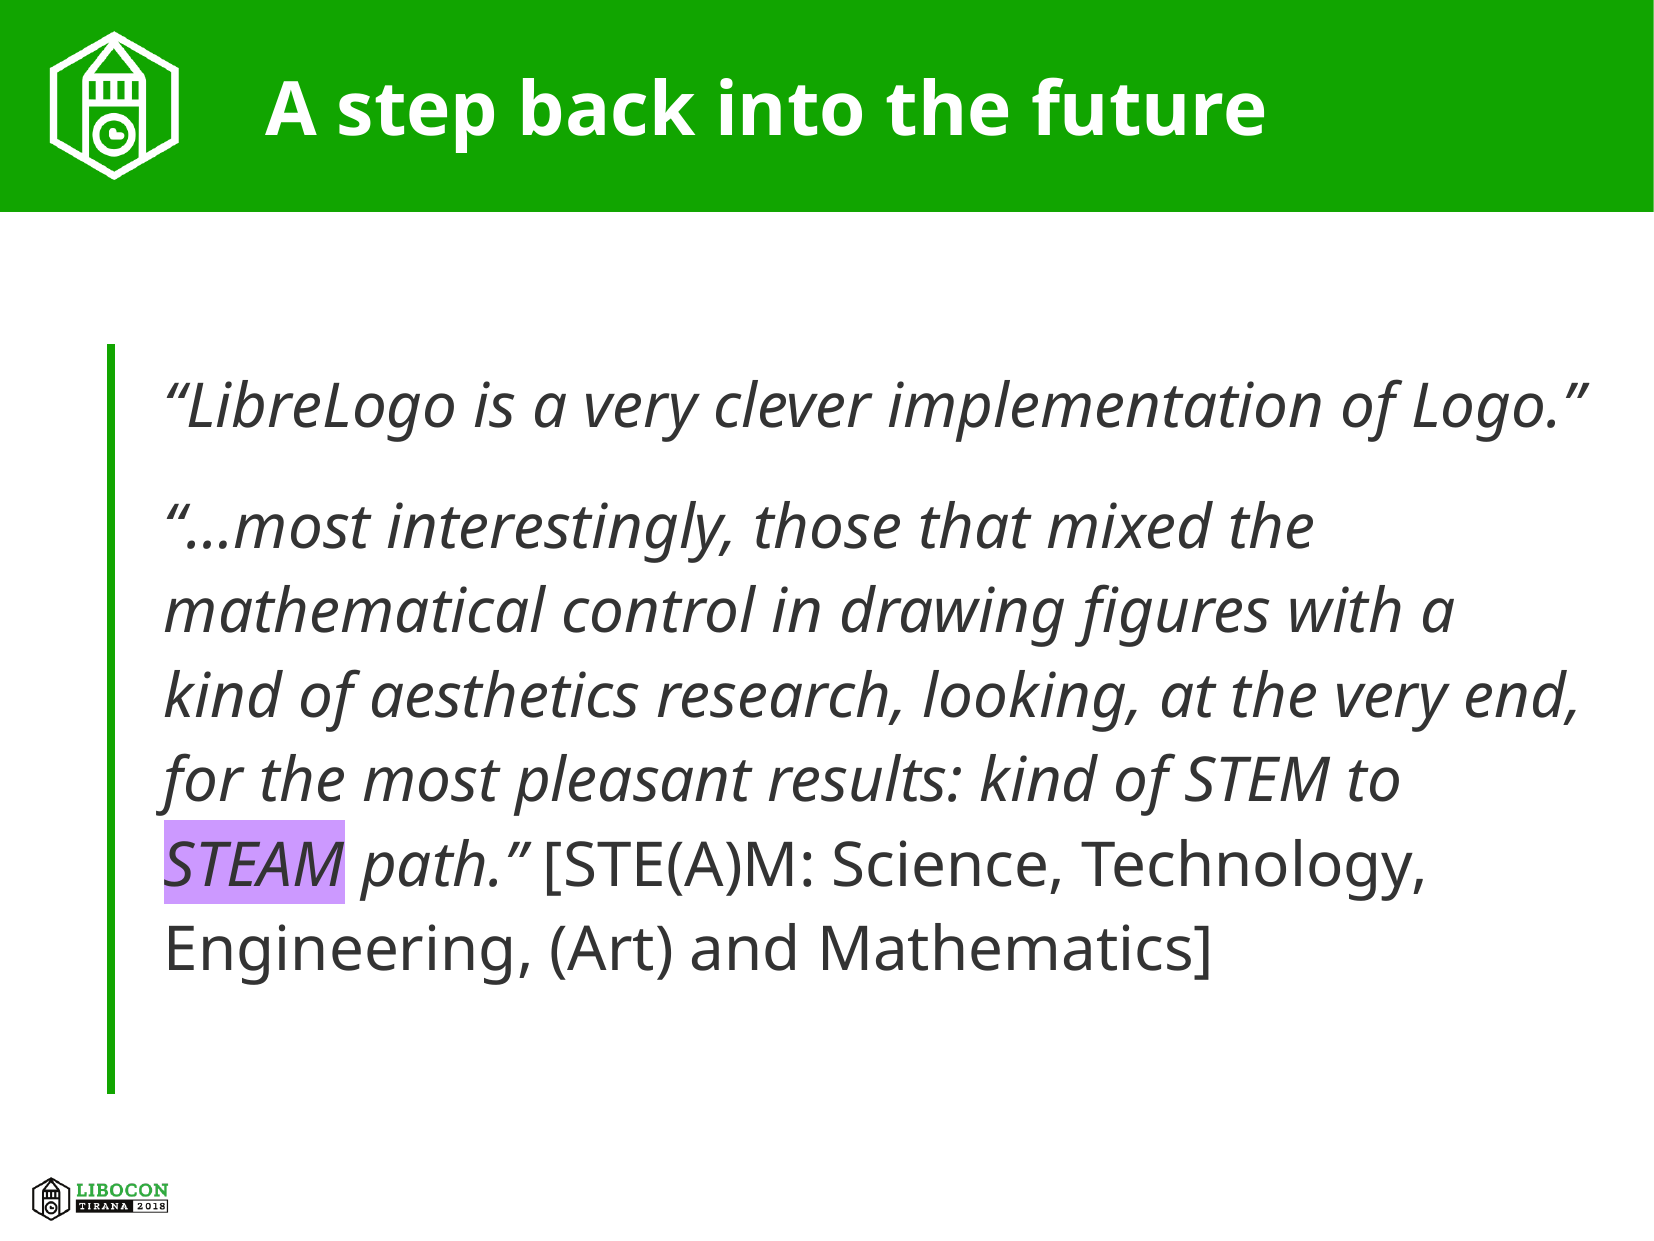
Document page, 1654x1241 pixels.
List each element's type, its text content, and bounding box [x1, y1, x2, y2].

list “LibreLogo is a very clever implementation of Logo.” “…most interestingly, those that mixed the mathematical control in drawing figures with a kind of aesthetics research, looking, at the very end, for the most pleasant results: kind of STEM to STEAM path.” [STE(A)M: Science, Technology, Engineering, (Art) and Mathematics] [163, 360, 1591, 1081]
picture [0, 0, 1654, 1241]
title A step back into the future [265, 0, 1654, 223]
